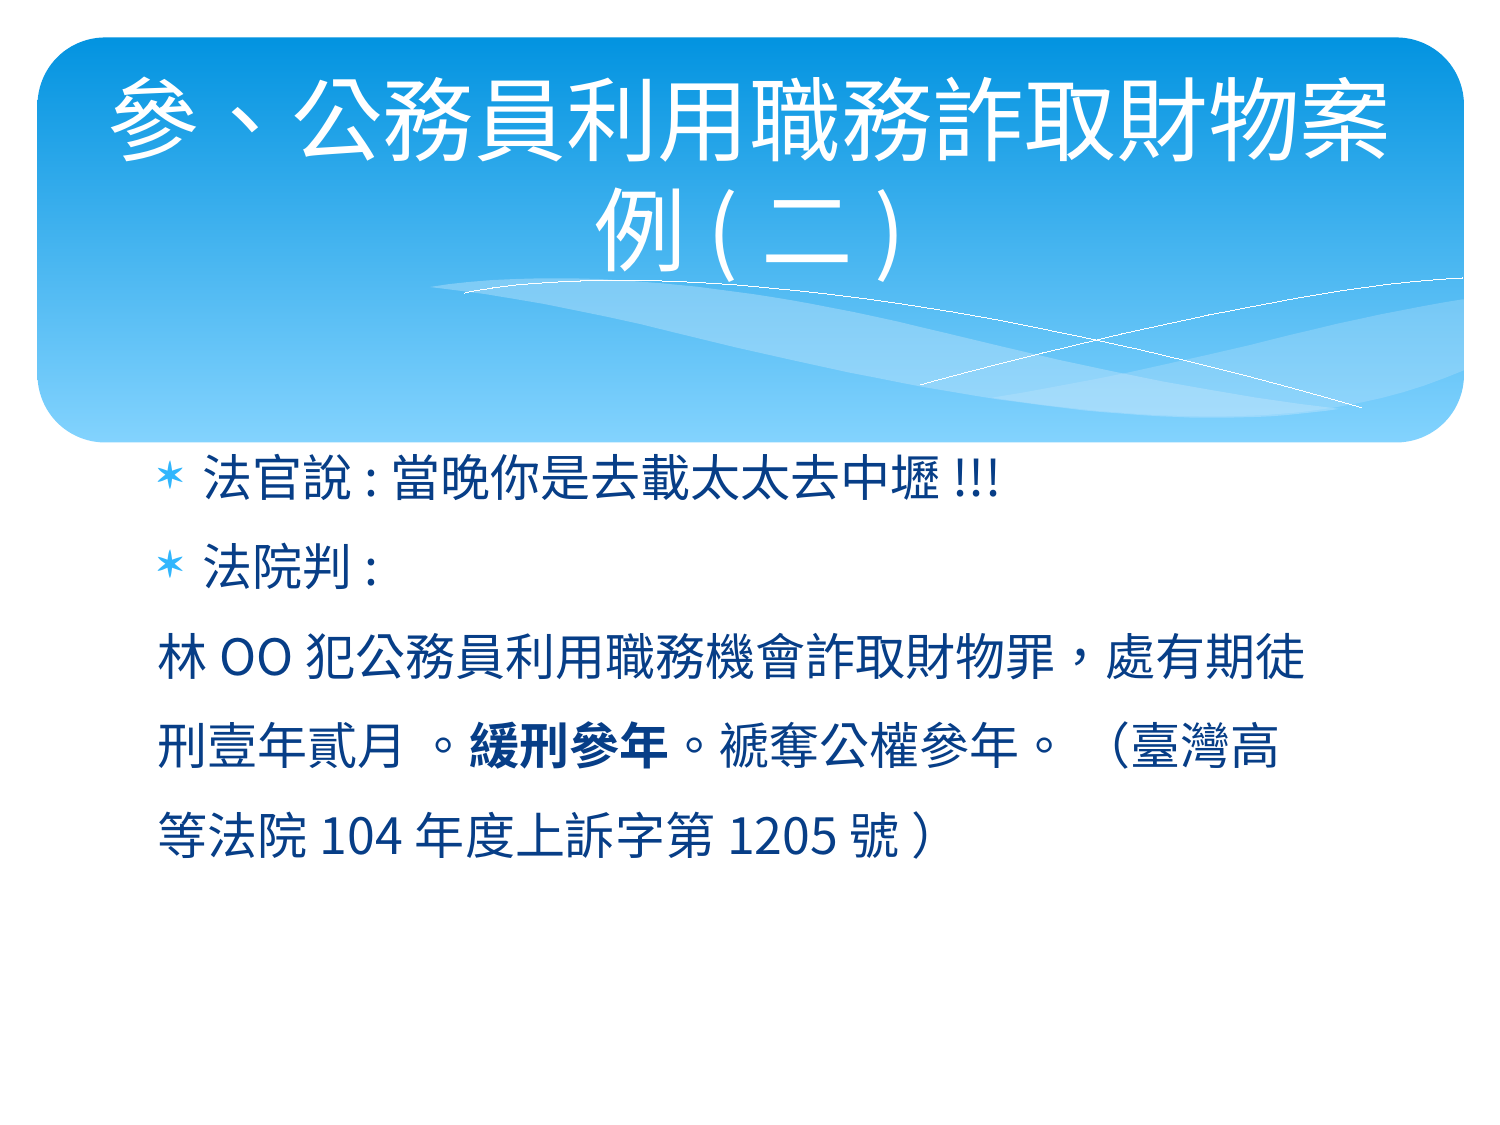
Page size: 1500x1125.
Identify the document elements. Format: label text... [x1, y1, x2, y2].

title 參、公務員利用職務詐取財物案例(二) [75, 55, 1425, 261]
list 法官說:當晚你是去載太太去中壢!!! 法院判: 林OO犯公務員利用職務機會詐取財物罪，處有期徒 刑壹年貳月 。緩刑參年。褫奪公權參年。 （臺灣高 等法院104年度上訴字第1205號 ） [143, 438, 1359, 1005]
